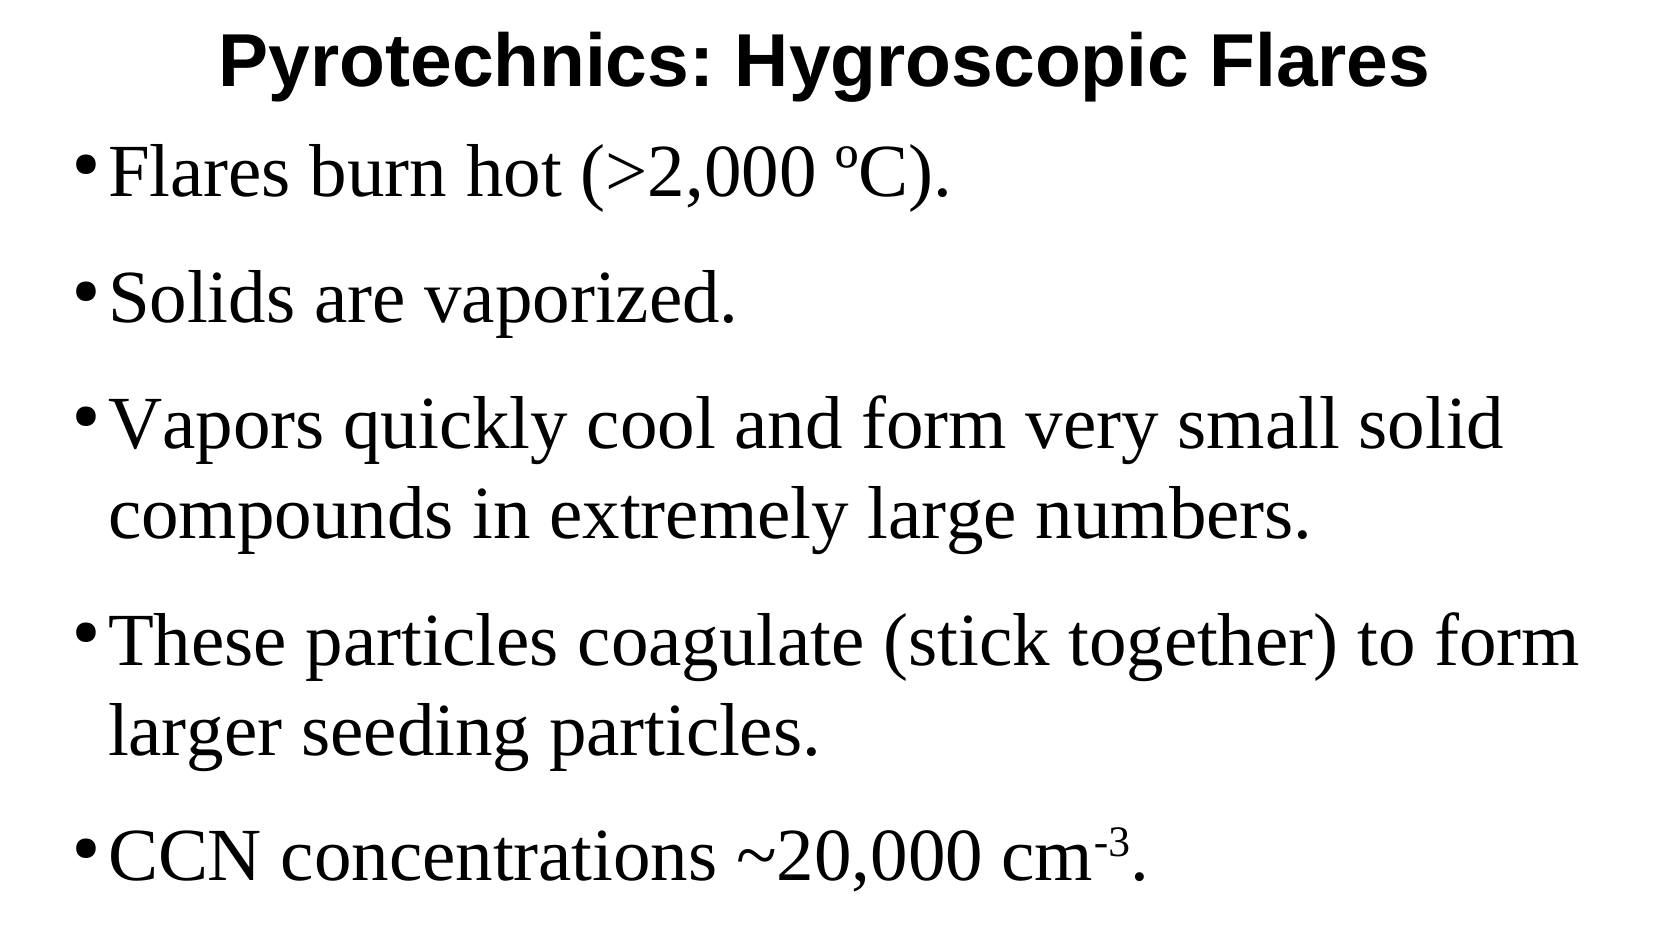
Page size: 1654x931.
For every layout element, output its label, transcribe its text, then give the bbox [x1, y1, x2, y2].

title Pyrotechnics: Hygroscopic Flares [0, 5, 1654, 107]
text_box Flares burn hot (>2,000 ºC). Solids are vaporized. Vapors quickly cool and form very small solid compounds in extremely large numbers. These particles coagulate (stick together) to form larger seeding particles. CCN concentrations ~20,000 cm-3. [10, 114, 1645, 904]
